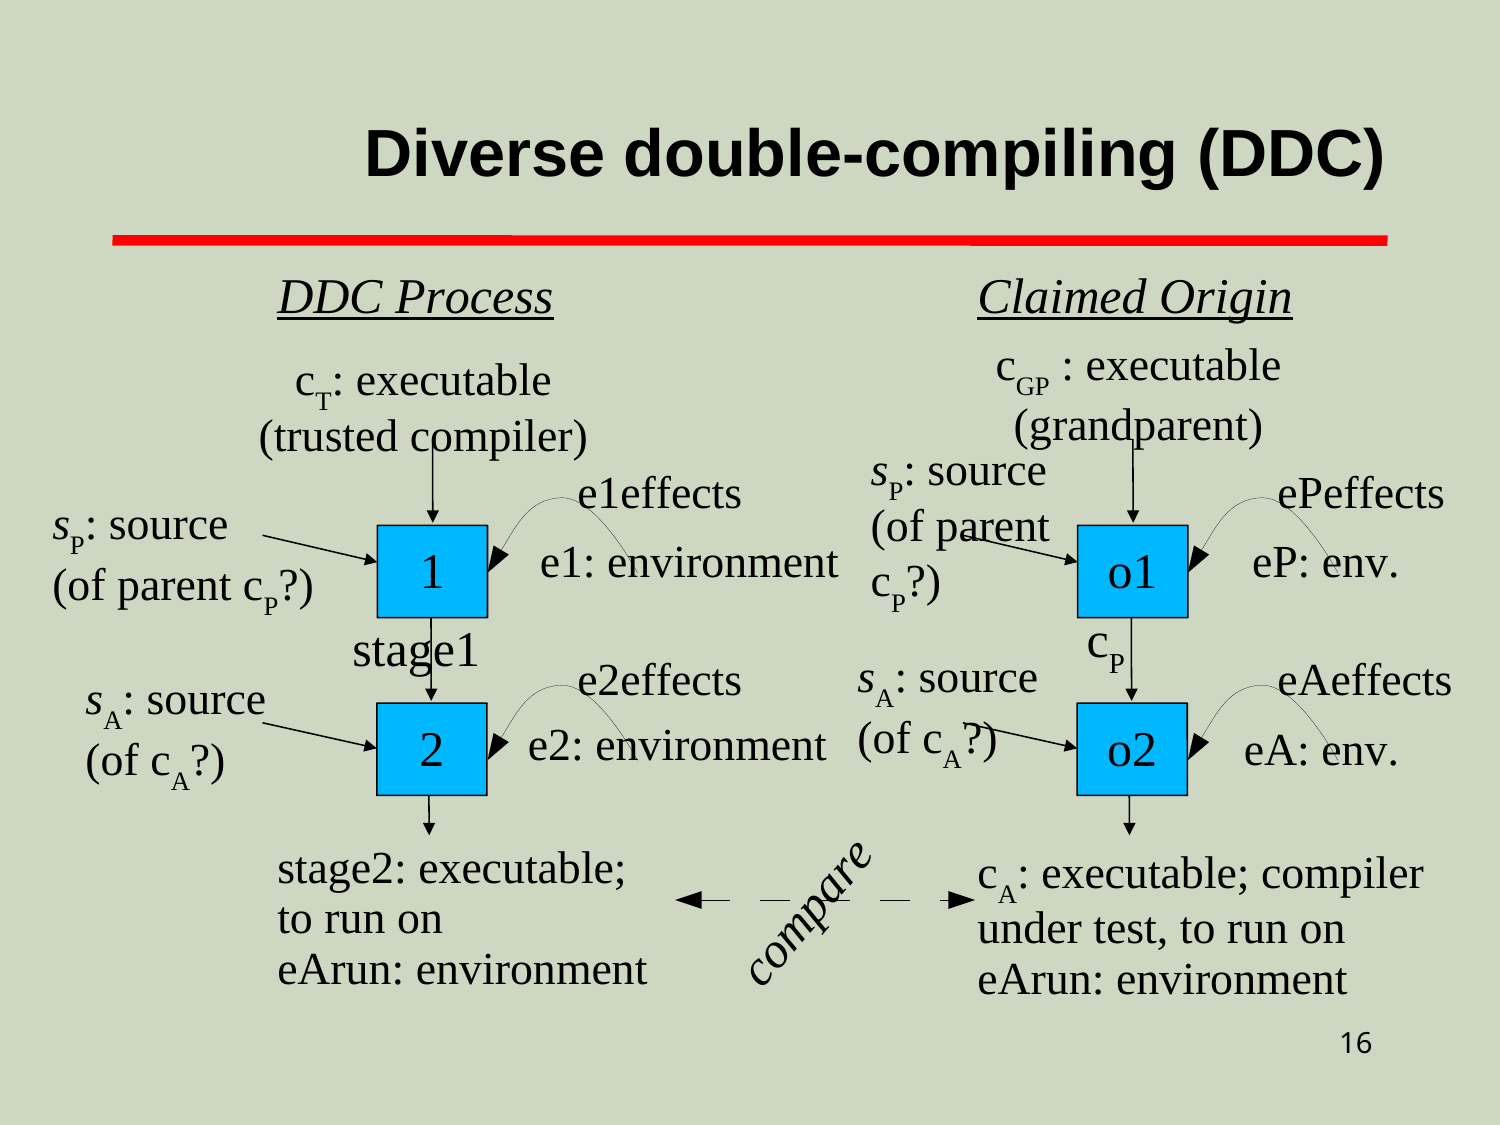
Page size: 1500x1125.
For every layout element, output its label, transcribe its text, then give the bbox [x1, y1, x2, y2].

text_box sP: source (of parent cP?) [37, 486, 329, 624]
text_box eA: env. [1229, 717, 1415, 783]
text_box eAeffects [1262, 647, 1468, 714]
text_box DDC Process [262, 262, 569, 333]
text_box e2effects [562, 647, 758, 712]
text_box 2 [376, 703, 487, 796]
text_box cA: executable; compiler under test, to run on eArun: environment [962, 835, 1463, 1013]
text_box compare [714, 811, 900, 1013]
text_box cT: executable (trusted compiler) [243, 342, 626, 493]
text_box ePeffects [1262, 460, 1460, 526]
text_box sP: source (of parent cP?) [855, 432, 1066, 620]
text_box cGP : executable (grandparent) [980, 326, 1356, 459]
text_box o1 [1077, 525, 1188, 618]
text_box stage2: executable; to run on eArun: environment [262, 835, 663, 1002]
text_box o2 [1077, 703, 1188, 796]
text_box e1: environment [525, 529, 854, 596]
text_box sA: source (of cA?) [70, 661, 282, 799]
title Diverse double-compiling (DDC) [112, 117, 1388, 192]
text_box cP [1071, 600, 1163, 682]
text_box e1effects [562, 460, 758, 526]
text_box sA: source (of cA?) [842, 639, 1054, 777]
text_box stage1 [337, 615, 496, 686]
text_box Claimed Origin [962, 262, 1308, 333]
text_box e2: environment [513, 712, 842, 778]
text_box 1 [377, 525, 488, 615]
text_box eP: env. [1237, 529, 1415, 596]
